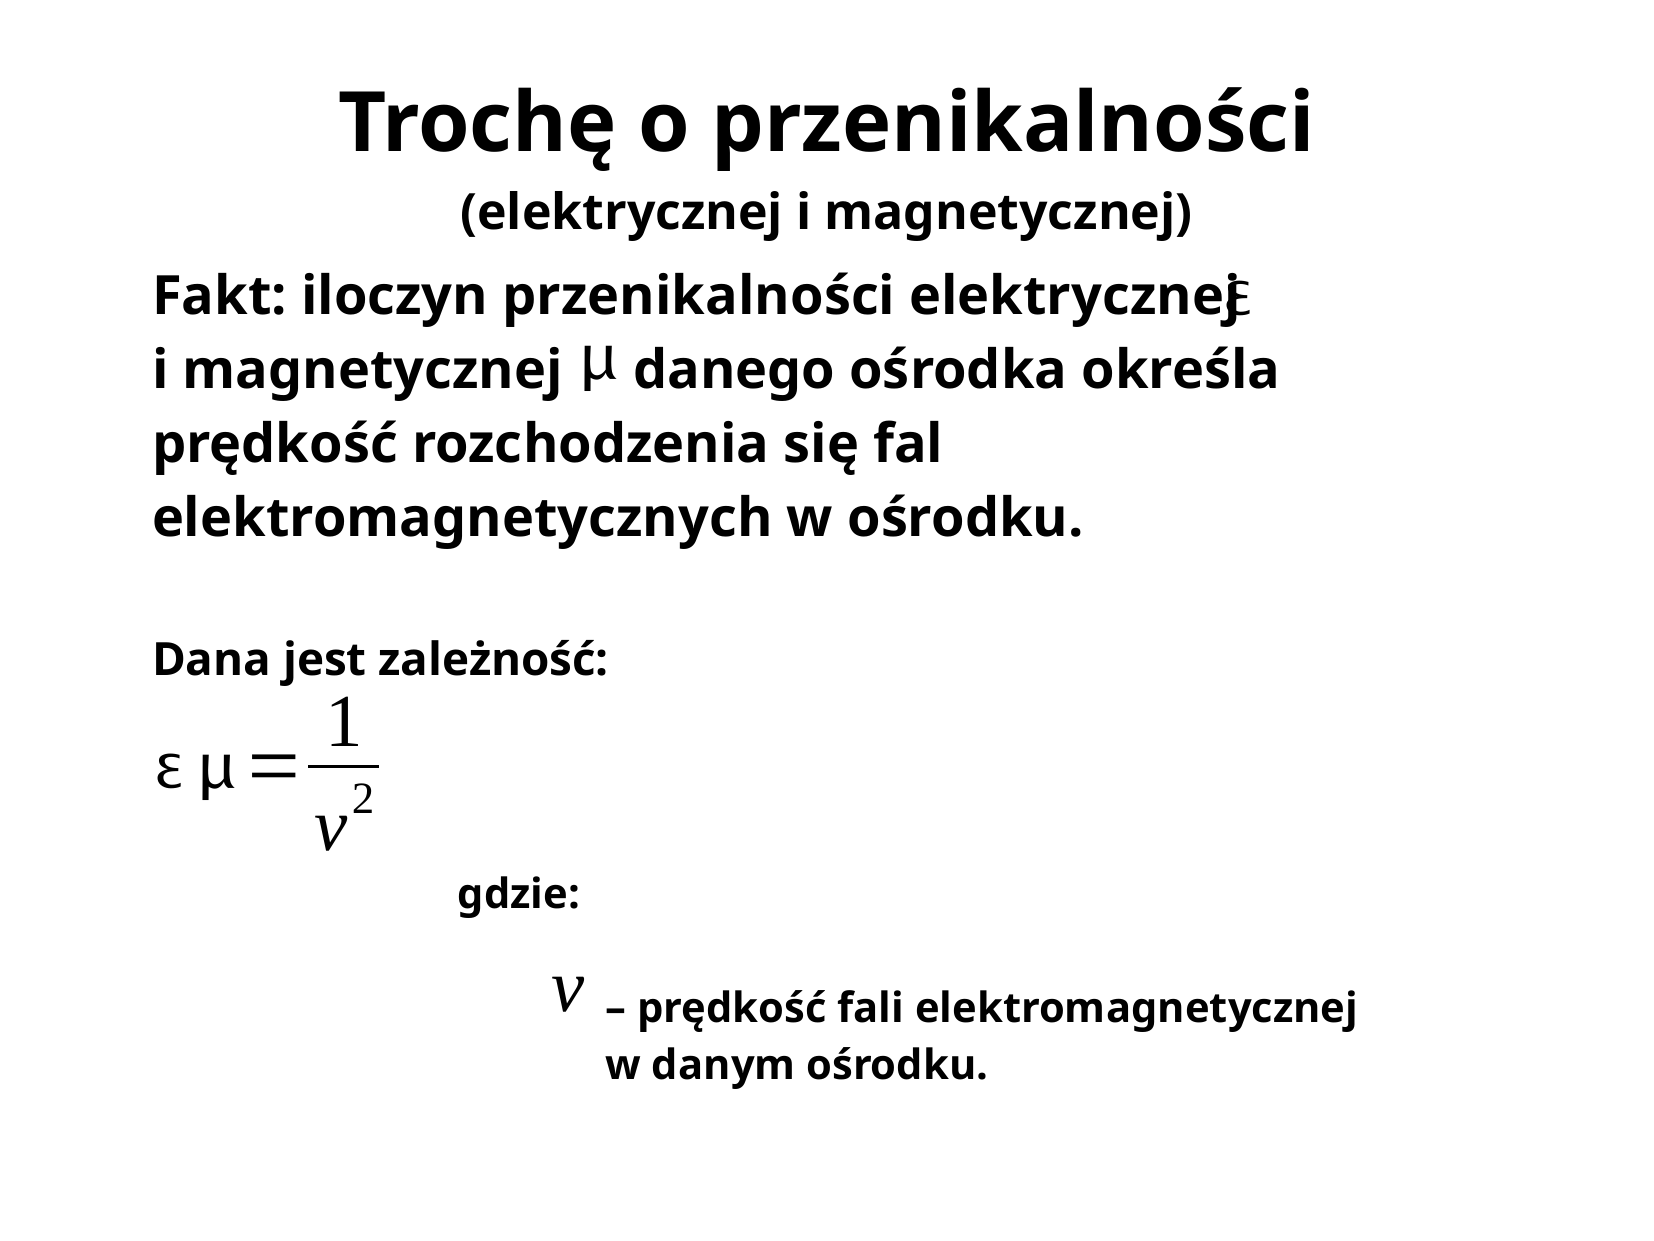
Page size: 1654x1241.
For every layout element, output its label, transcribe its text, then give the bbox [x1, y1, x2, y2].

title Trochę o przenikalności (elektrycznej i magnetycznej) [82, 56, 1571, 250]
chart [543, 944, 591, 1028]
chart [573, 312, 631, 396]
chart [147, 679, 389, 867]
text_box Fakt: iloczyn przenikalności elektrycznej i magnetycznej danego ośrodka określa prędkość rozchodzenia się fal elektromagnetycznych w ośrodku. Dana jest zależność: [137, 249, 1536, 650]
text_box gdzie: – prędkość fali elektromagnetycznej w danym ośrodku. [442, 856, 1625, 1124]
chart [1216, 248, 1264, 331]
